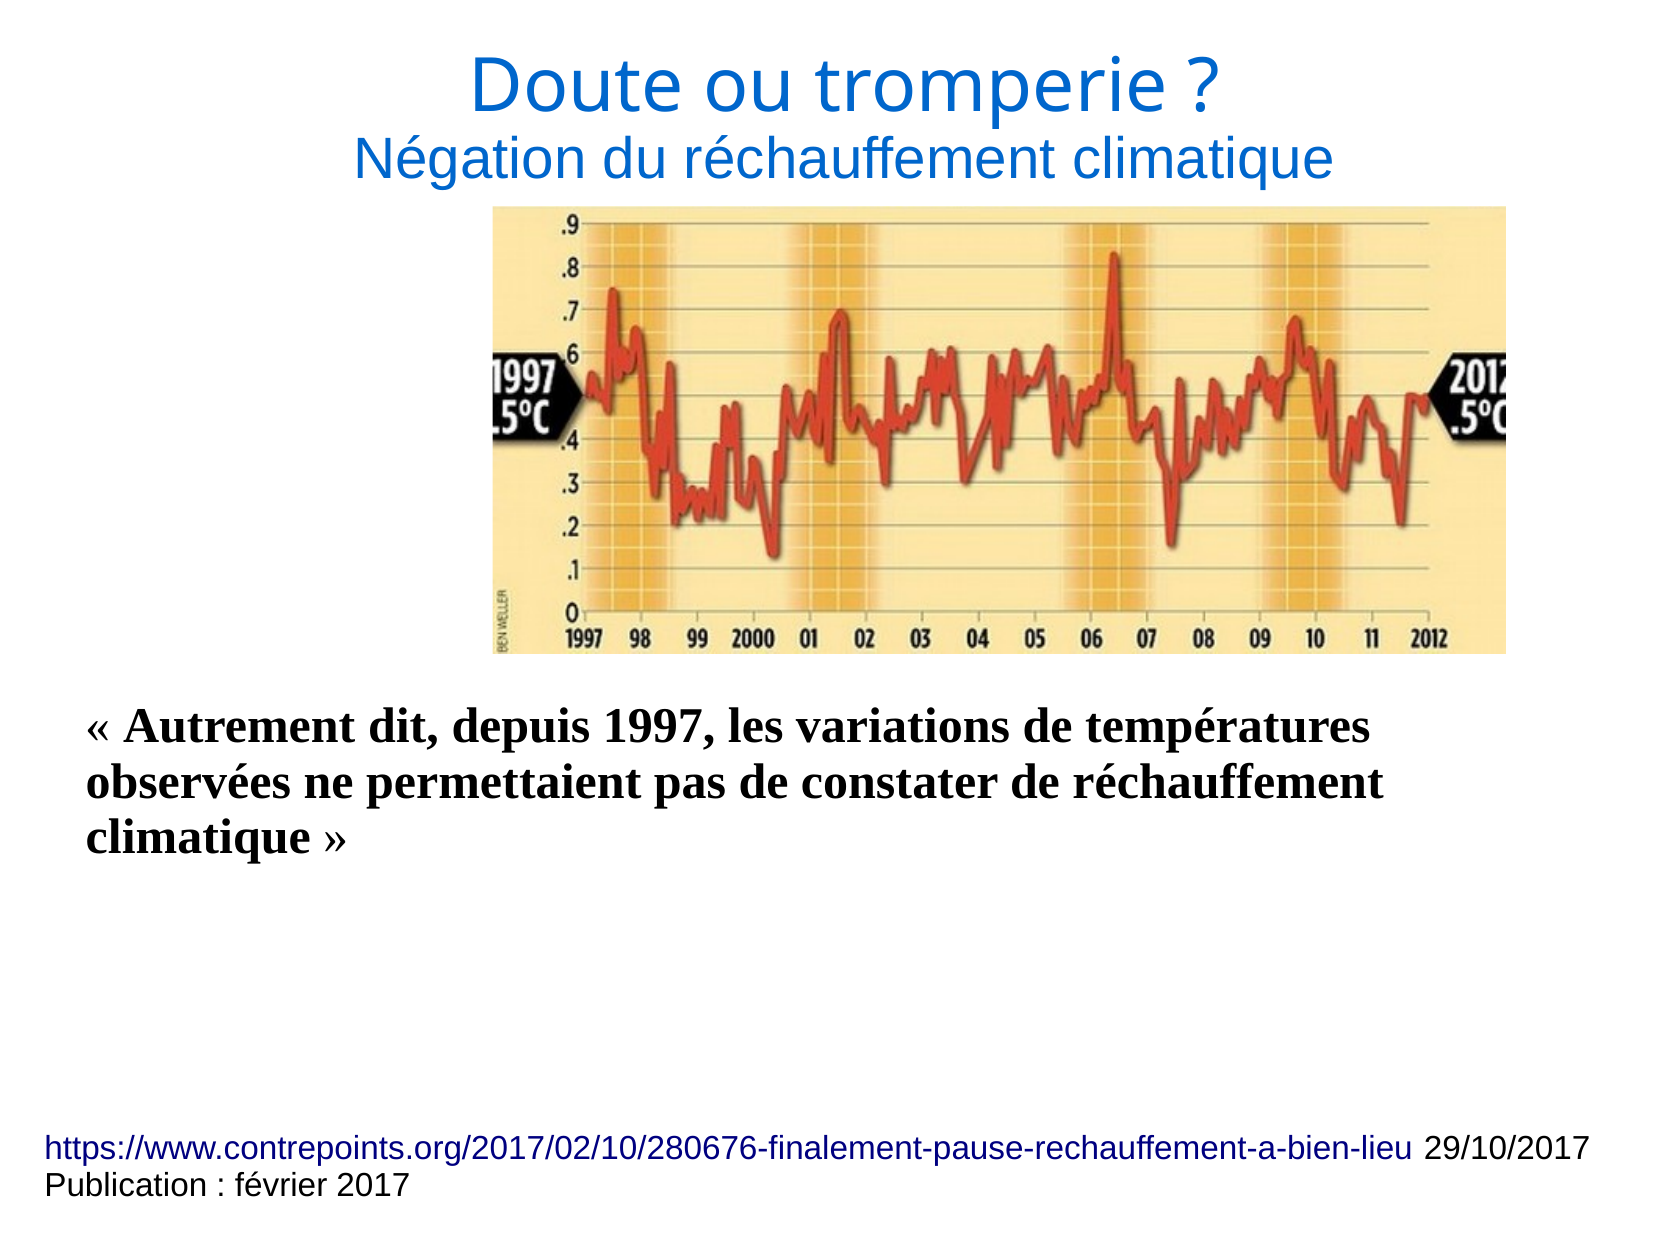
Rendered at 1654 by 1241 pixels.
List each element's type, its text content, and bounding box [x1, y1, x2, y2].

text_box Doute ou tromperie ? [94, 23, 1595, 126]
text_box « Autrement dit, depuis 1997, les variations de températures observées ne permettaient pas de constater de réchauffement climatique » [70, 690, 1571, 958]
text_box https://www.contrepoints.org/2017/02/10/280676-finalement-pause-rechauffement-a-bien-lieu 29/10/2017 Publication : février 2017 [29, 1122, 1654, 1211]
picture [492, 213, 1506, 654]
text_box Négation du réchauffement climatique [94, 126, 1595, 213]
